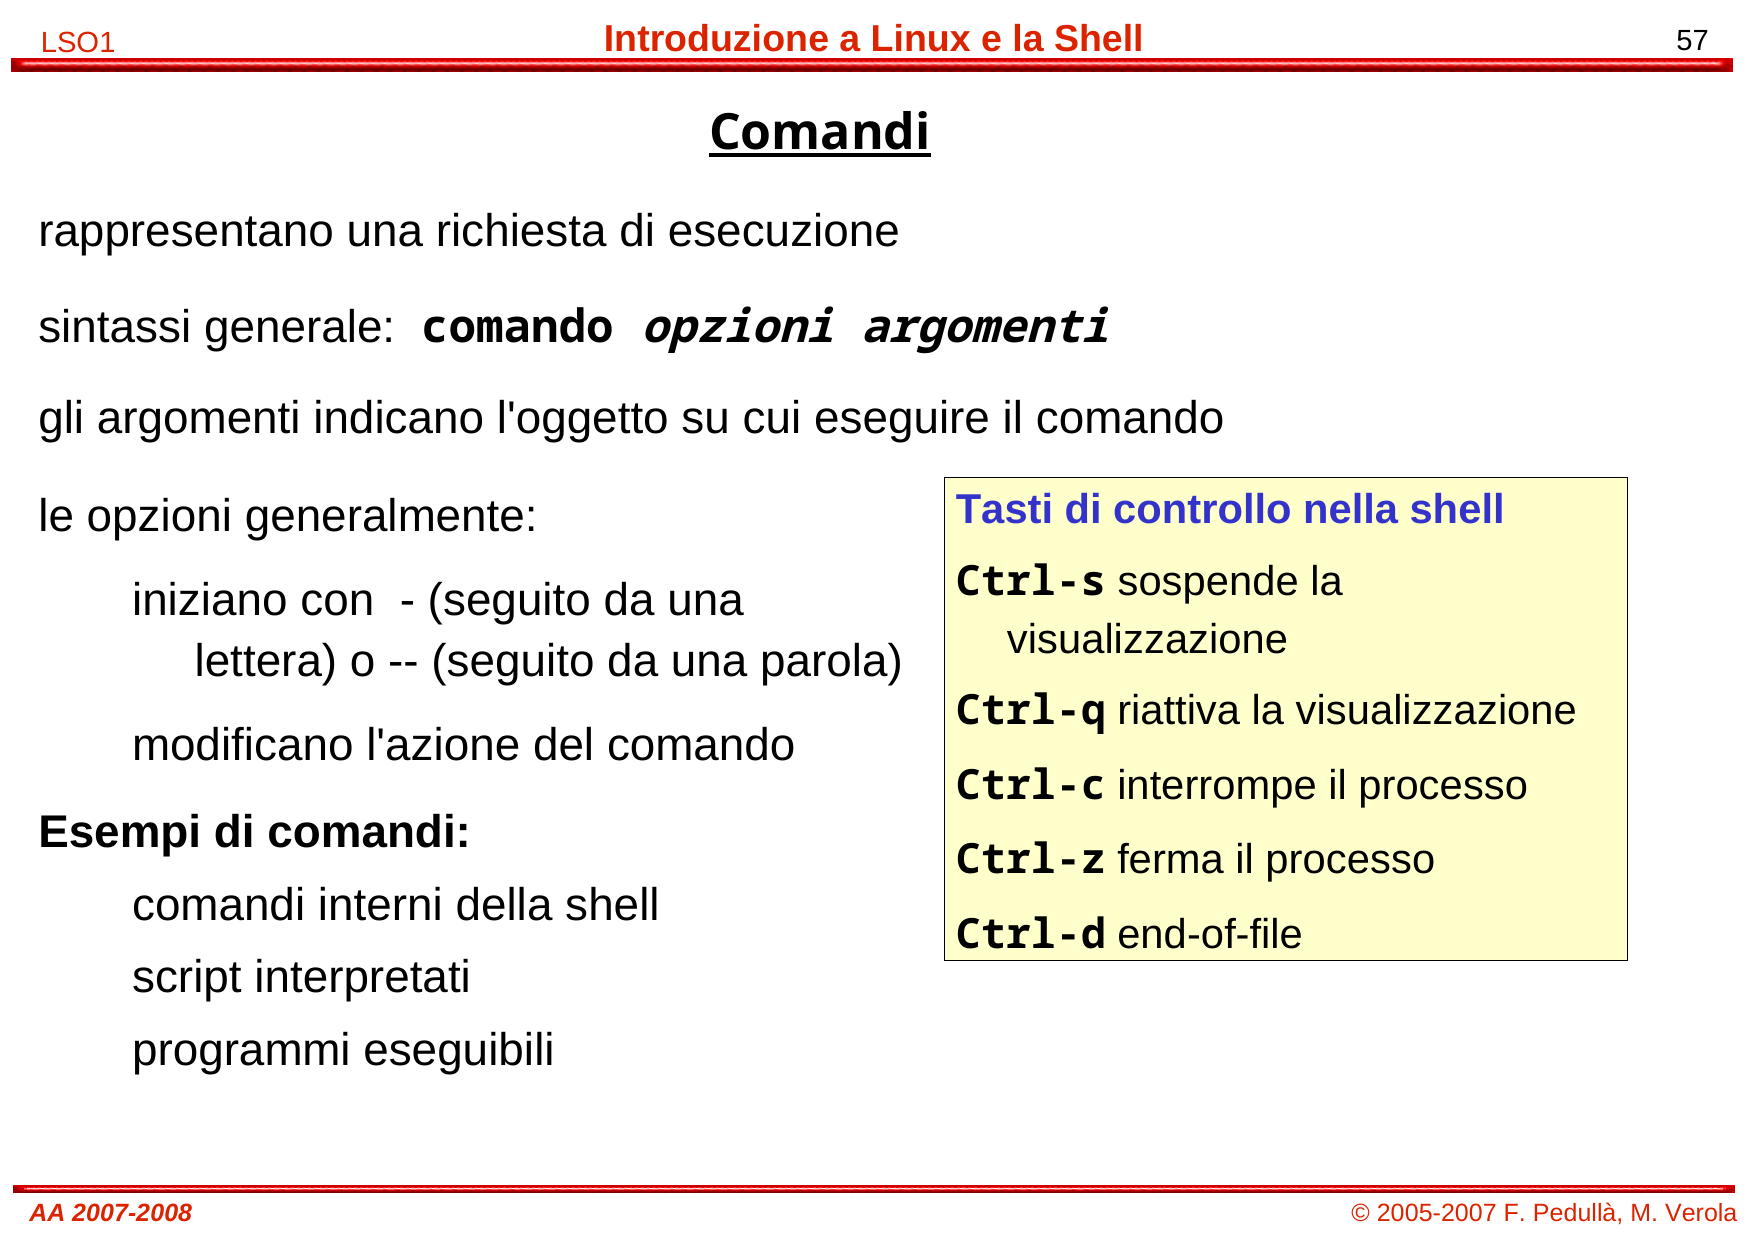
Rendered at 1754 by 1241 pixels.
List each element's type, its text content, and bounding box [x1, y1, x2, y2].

picture [11, 58, 1733, 72]
picture [13, 1185, 1735, 1193]
title Comandi [709, 84, 944, 180]
list Tasti di controllo nella shell Ctrl-s sospende la visualizzazione Ctrl-q riattiva la visualizzazione Ctrl-c interrompe il processo Ctrl-z ferma il processo Ctrl-d end-of-file [944, 477, 1628, 950]
list rappresentano una richiesta di esecuzione sintassi generale: comando opzioni argomenti gli argomenti indicano l'oggetto su cui eseguire il comando le opzioni generalmente: iniziano con - (seguito da una lettera) o -- (seguito da una parola) modificano l'azione del comando Esempi di comandi: comandi interni della shell script interpretati programmi eseguibili [38, 200, 1582, 1121]
